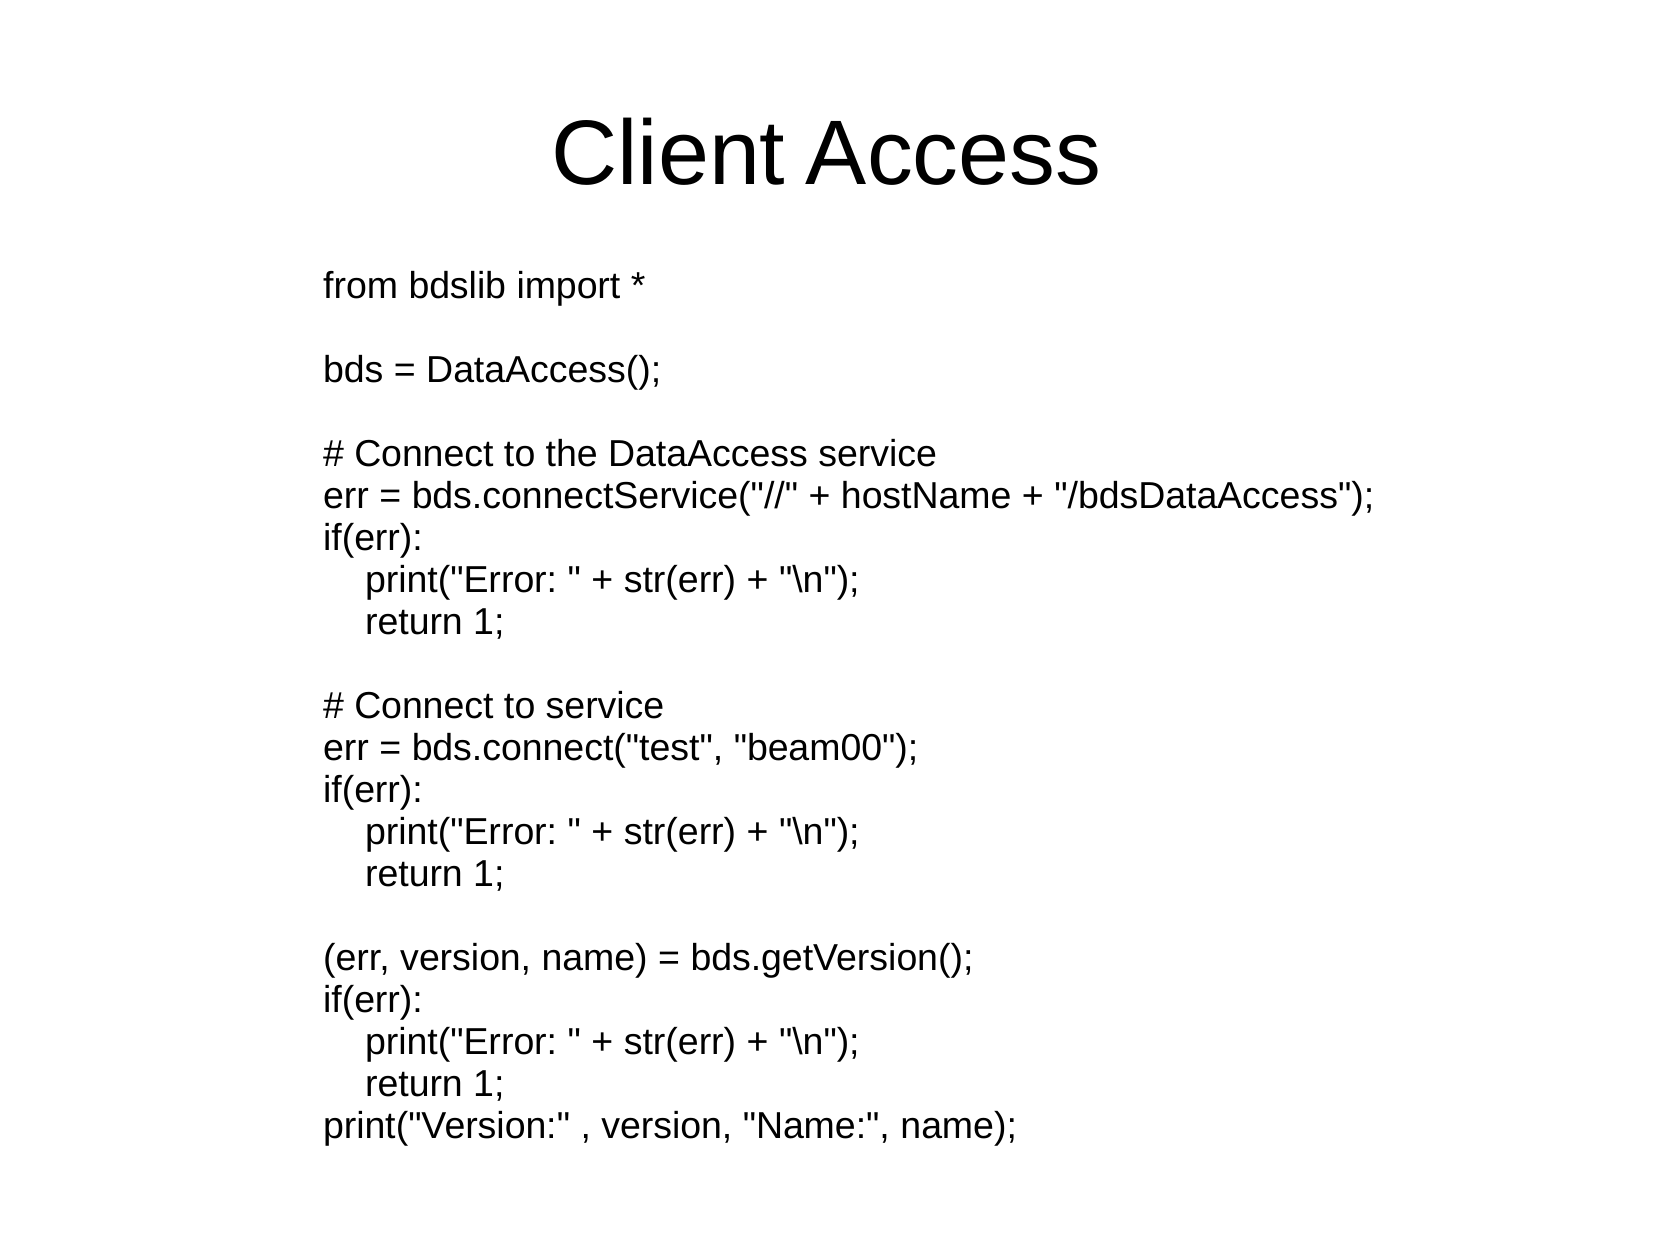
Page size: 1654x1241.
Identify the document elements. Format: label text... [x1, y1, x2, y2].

title Client Access [82, 49, 1571, 257]
text_box from bdslib import * bds = DataAccess(); # Connect to the DataAccess service err = bds.connectService("//" + hostName + "/bdsDataAccess"); if(err): print("Error: " + str(err) + "\n"); return 1; # Connect to service err = bds.connect("test", "beam00"); if(err): print("Error: " + str(err) + "\n"); return 1; (err, version, name) = bds.getVersion(); if(err): print("Error: " + str(err) + "\n"); return 1; print("Version:" , version, "Name:", name); [266, 257, 1390, 1239]
